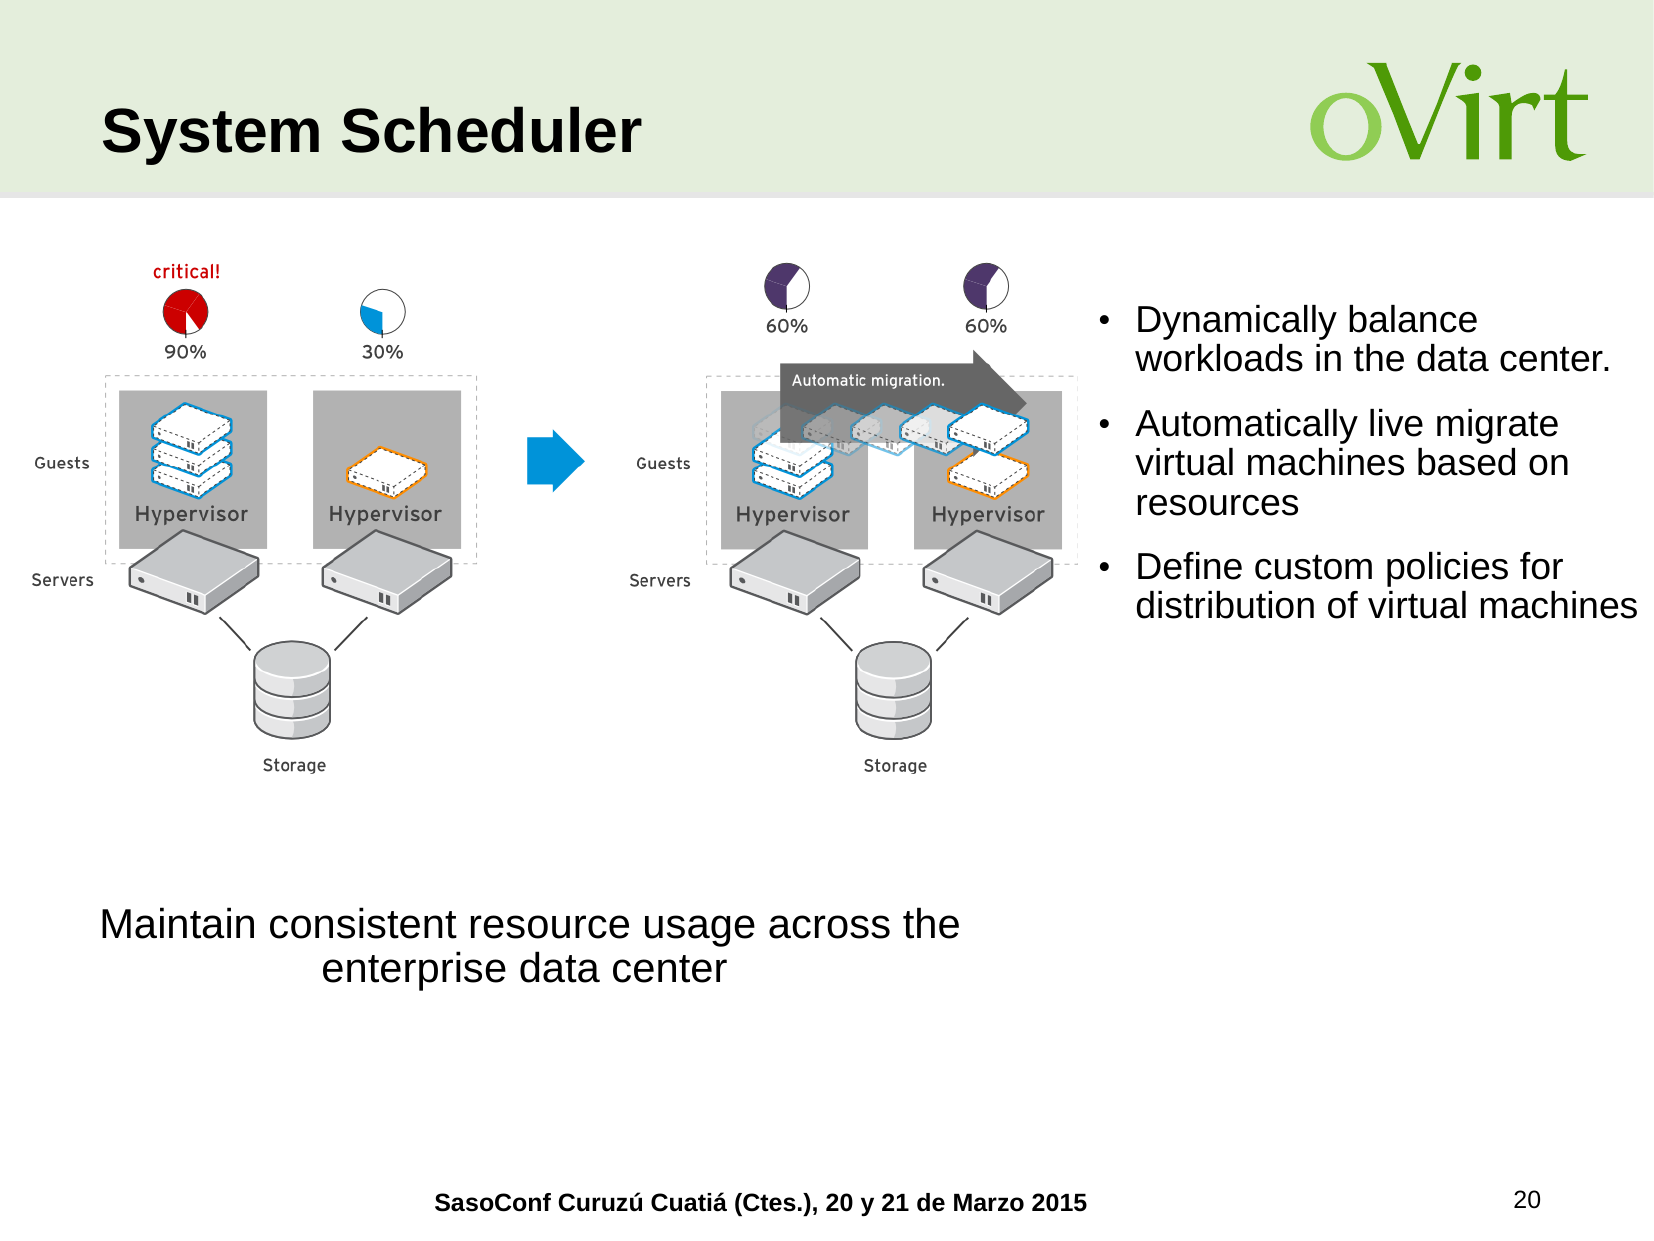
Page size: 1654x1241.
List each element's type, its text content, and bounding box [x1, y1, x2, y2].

title System Scheduler [86, 36, 1307, 225]
picture [27, 261, 1078, 774]
text_box Maintain consistent resource usage across the enterprise data center [68, 896, 993, 999]
text_box Dynamically balance workloads in the data center. Automatically live migrate virtual machines based on resources Define custom policies for distribution of virtual machines [1083, 293, 1654, 635]
